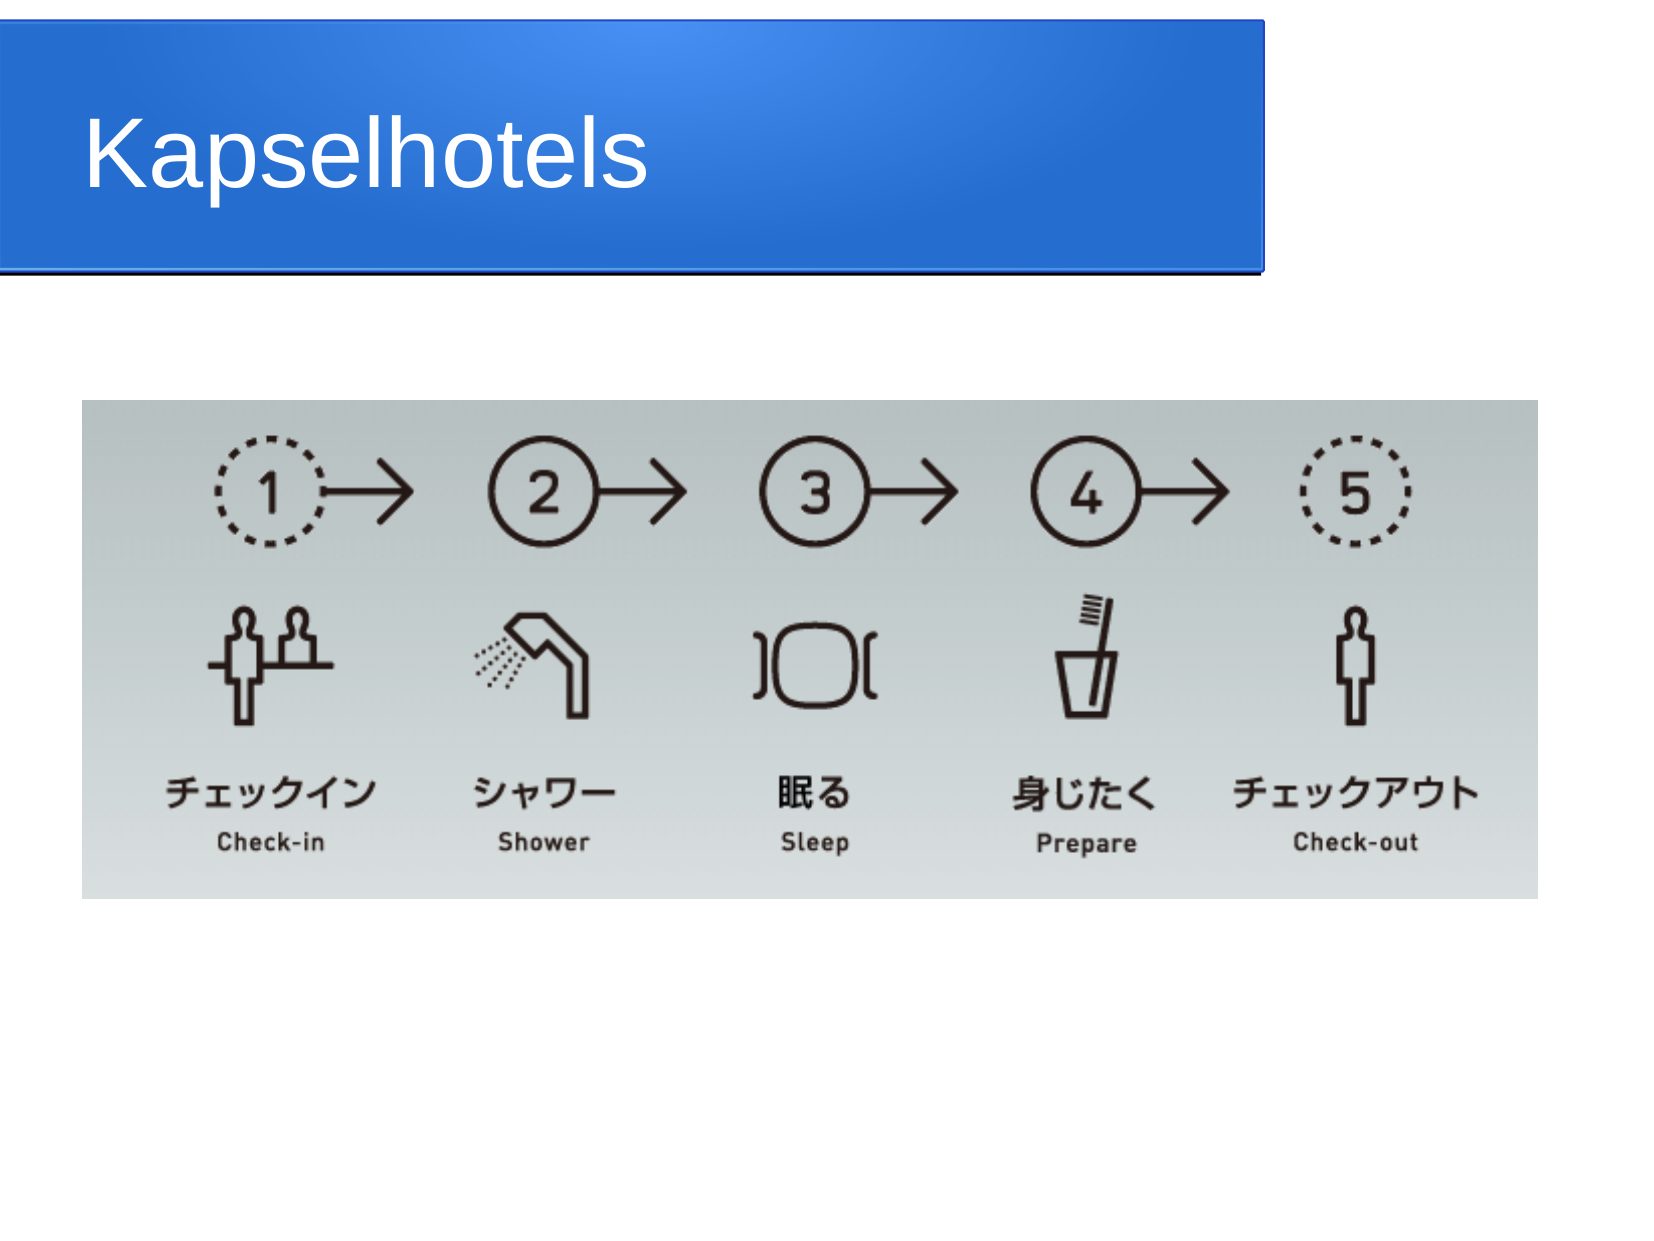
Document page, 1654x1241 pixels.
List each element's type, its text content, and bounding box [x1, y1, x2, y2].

title Kapselhotels [82, 49, 1250, 257]
picture [82, 400, 1538, 899]
